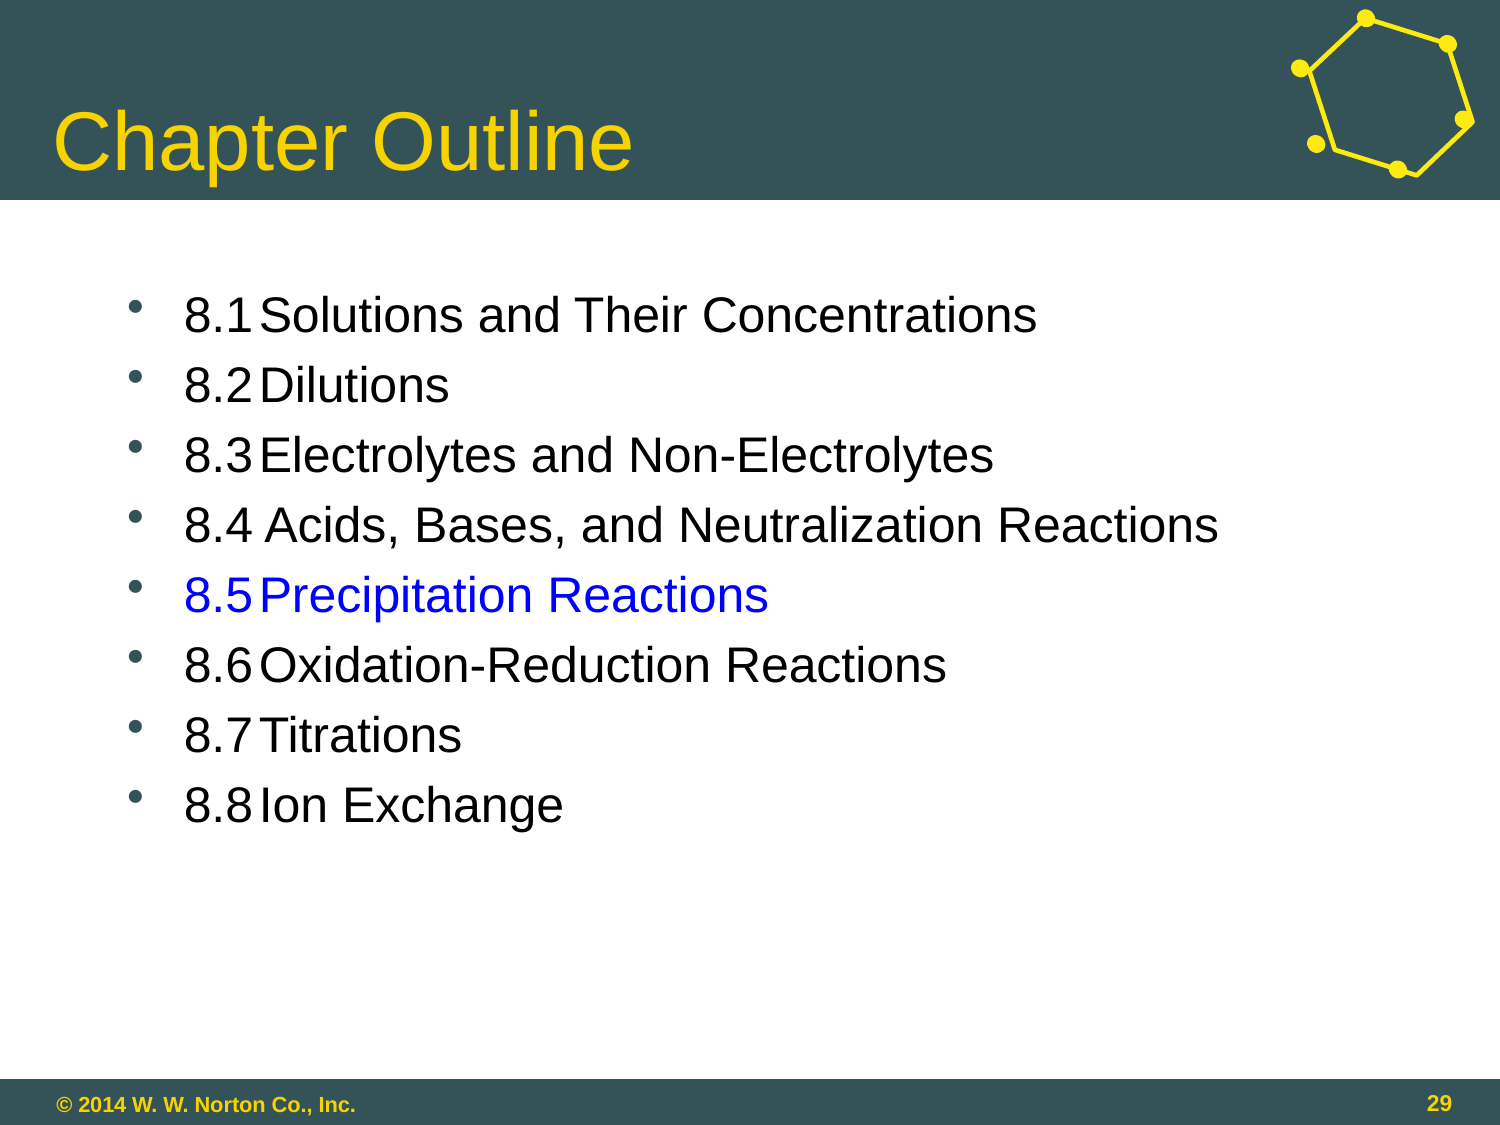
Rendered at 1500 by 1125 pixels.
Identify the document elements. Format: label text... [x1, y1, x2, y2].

title Chapter Outline [37, 0, 1118, 175]
slide_number <number> [1408, 1085, 1468, 1120]
list 8.1 Solutions and Their Concentrations 8.2 Dilutions 8.3 Electrolytes and Non-Electrolytes 8.4 Acids, Bases, and Neutralization Reactions 8.5 Precipitation Reactions 8.6 Oxidation-Reduction Reactions 8.7 Titrations 8.8 Ion Exchange [112, 275, 1388, 1000]
